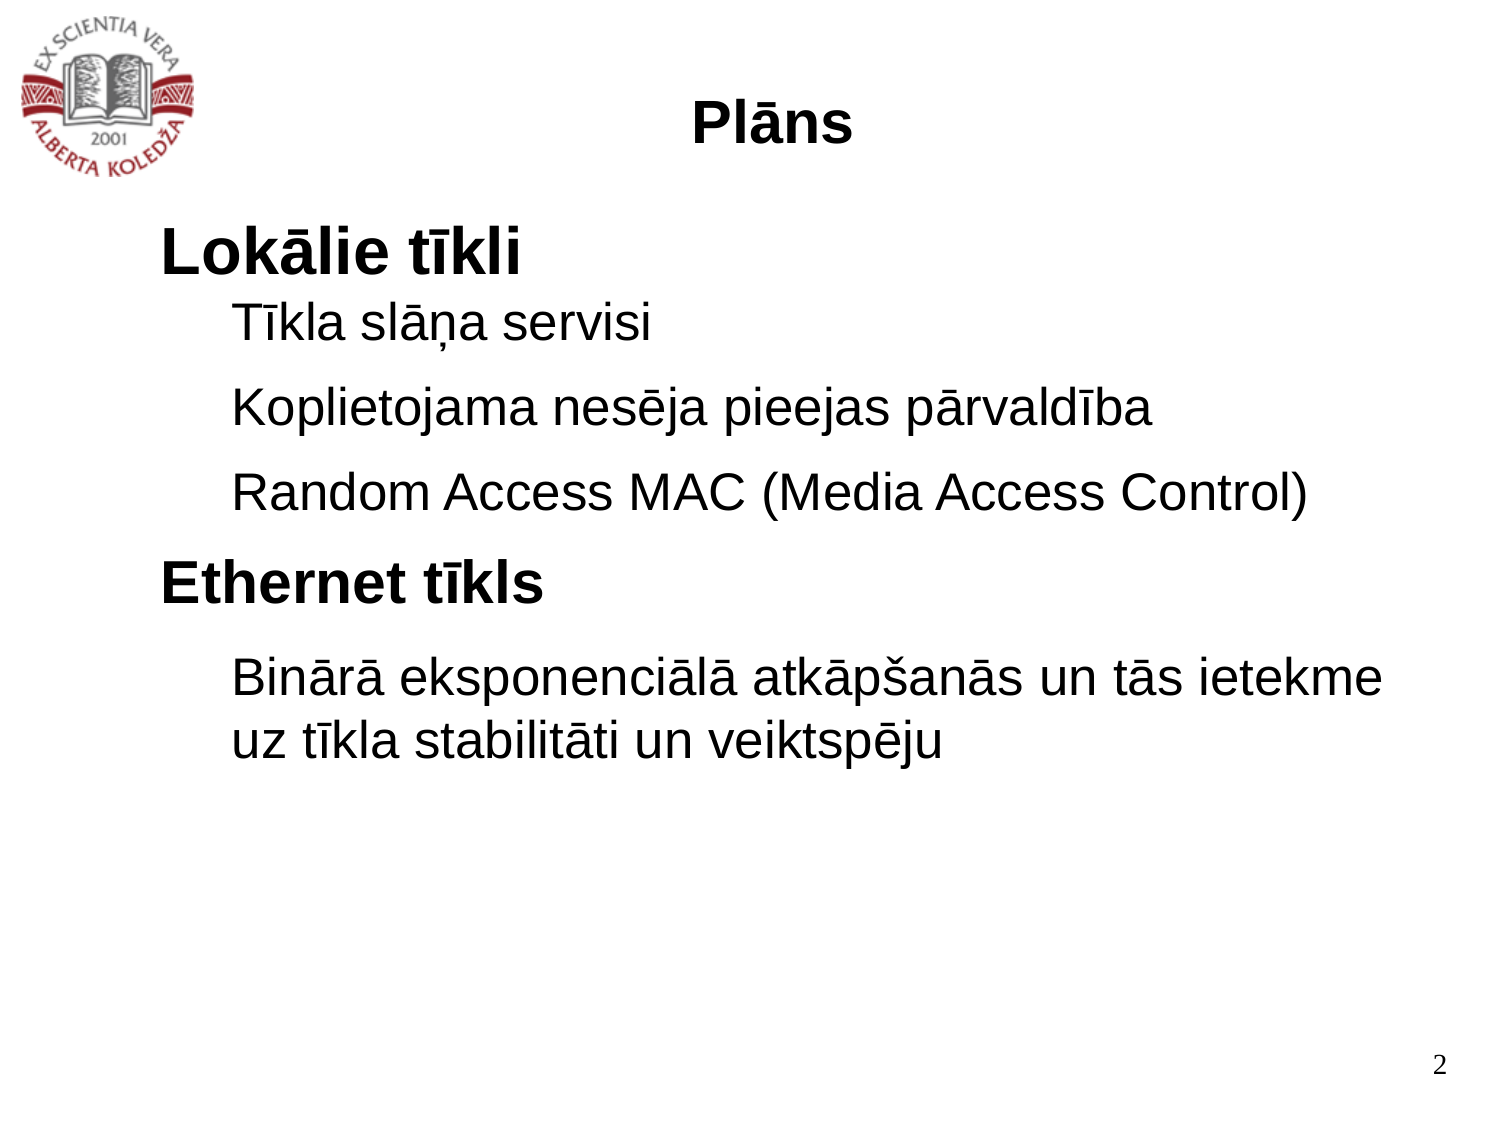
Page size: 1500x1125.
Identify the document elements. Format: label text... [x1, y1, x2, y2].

list Lokālie tīkli Tīkla slāņa servisi Koplietojama nesēja pieejas pārvaldība Random Access MAC (Media Access Control) Ethernet tīkls Binārā eksponenciālā atkāpšanās un tās ietekme uz tīkla stabilitāti un veiktspēju [74, 200, 1463, 1101]
title Plāns [50, 62, 1476, 175]
picture [21, 16, 194, 177]
